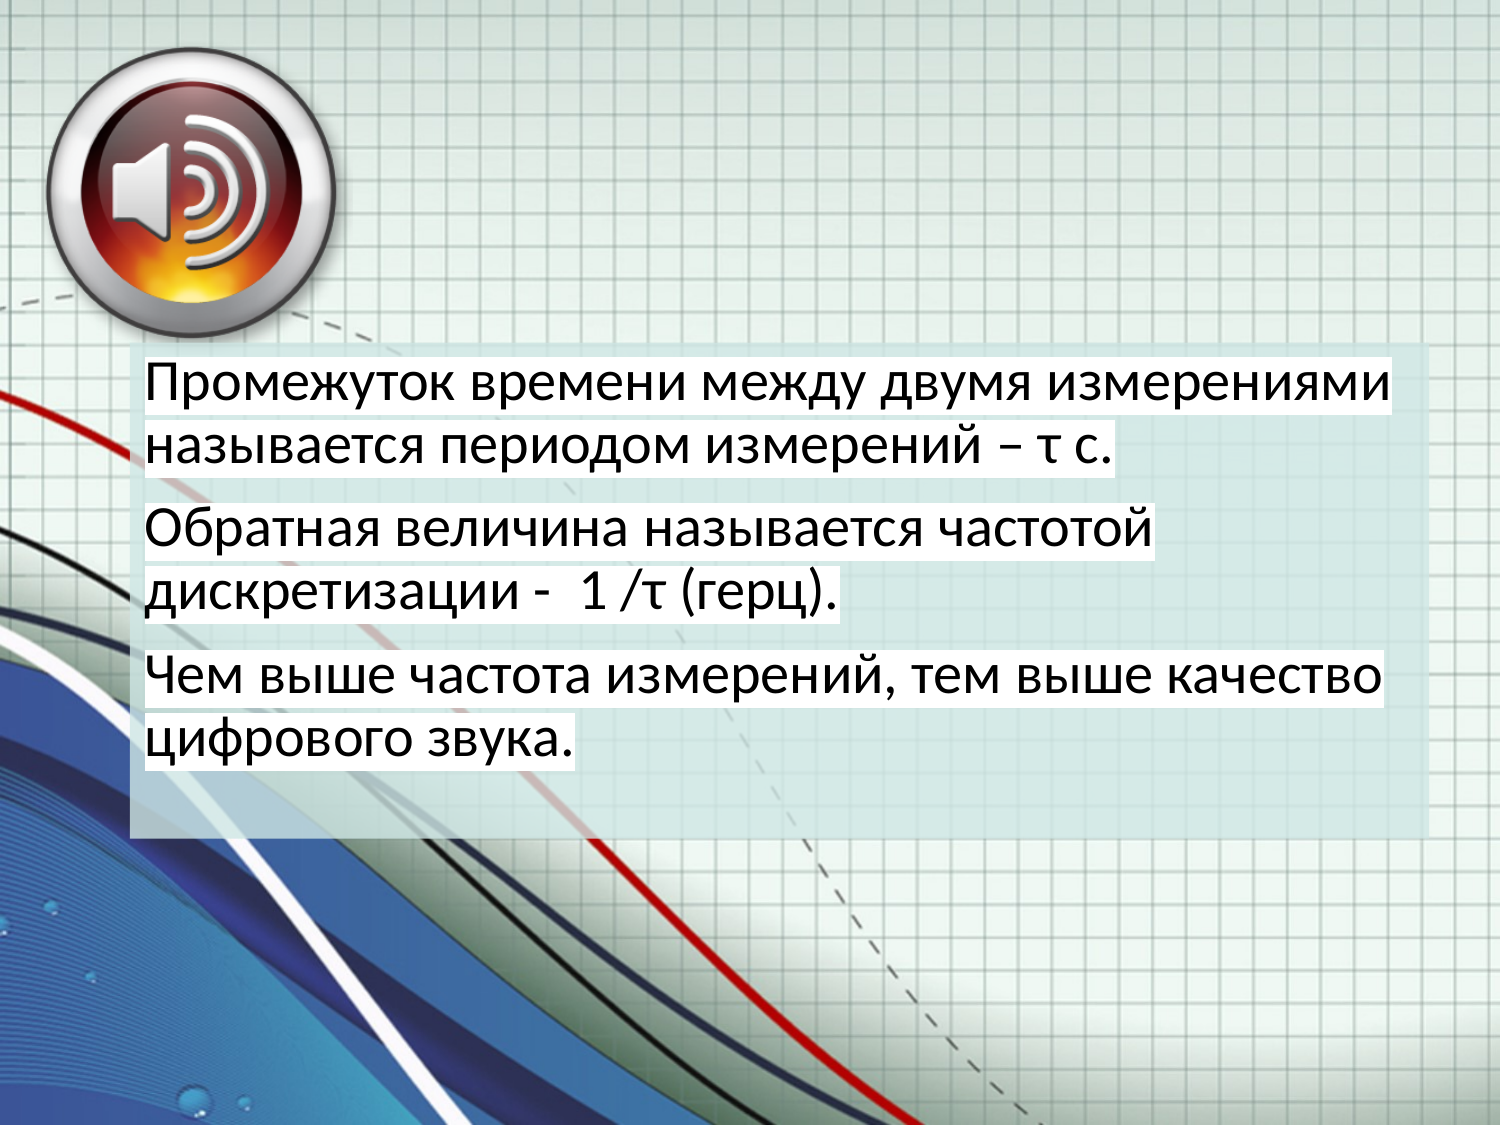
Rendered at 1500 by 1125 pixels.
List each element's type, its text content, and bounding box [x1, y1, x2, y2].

list Промежуток времени между двумя измерениями называется периодом измерений – τ c. Обратная величина называется частотой дискретизации - 1 /τ (герц). Чем выше частота измерений, тем выше качество цифрового звука. [129, 342, 1430, 839]
picture [0, 0, 1500, 1125]
